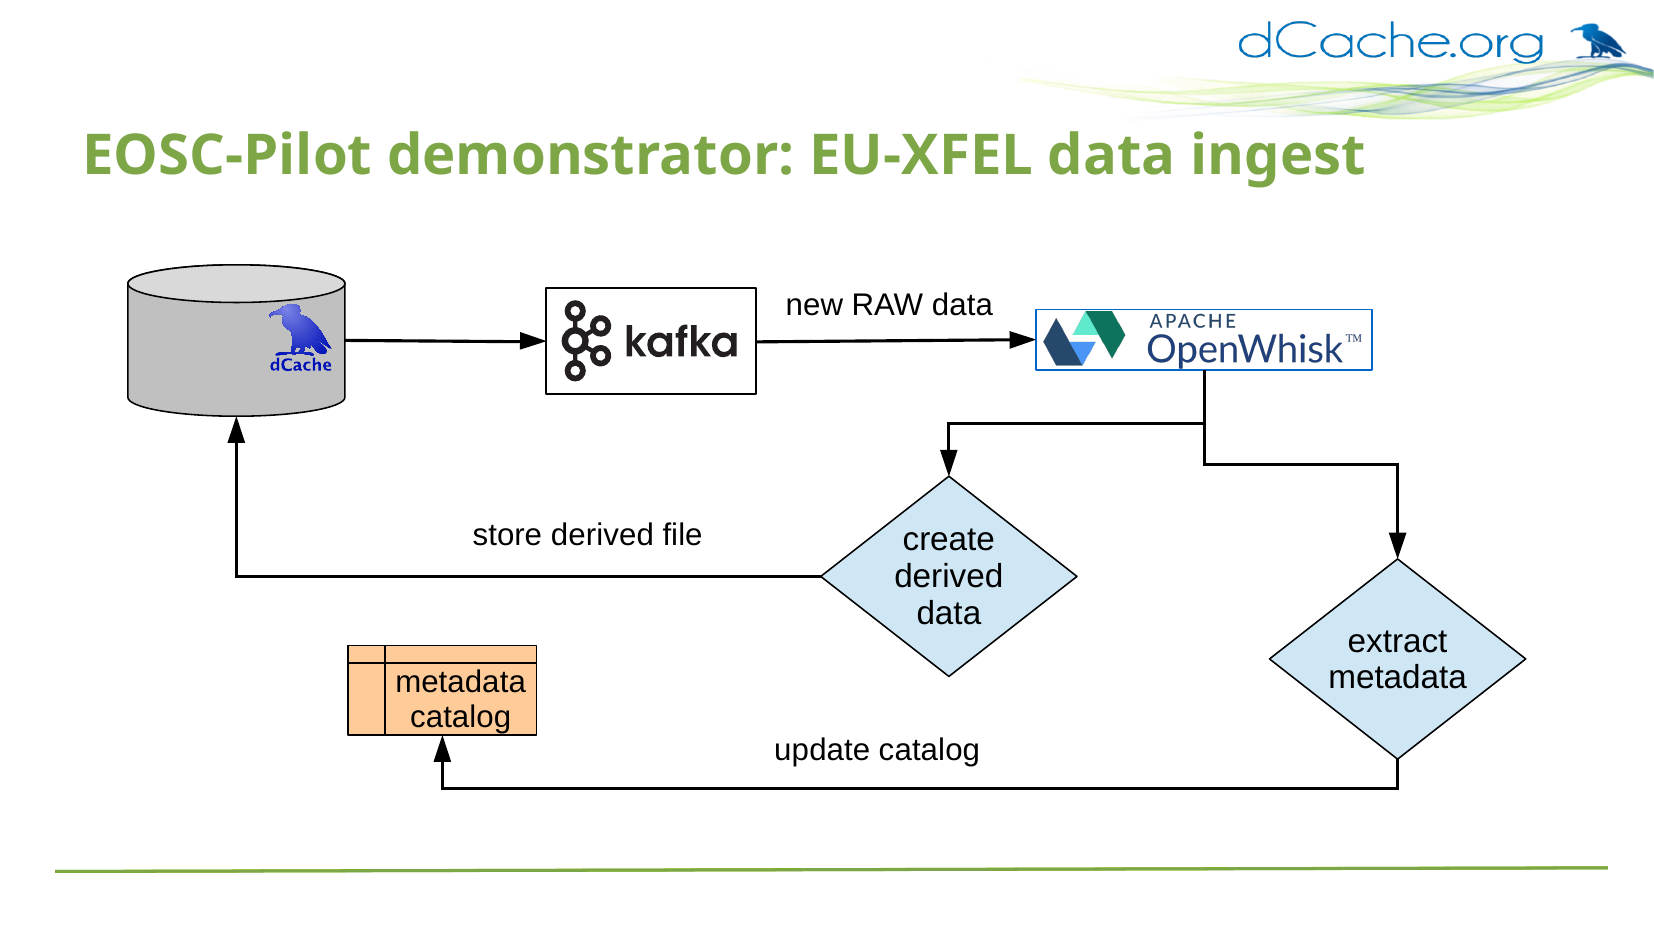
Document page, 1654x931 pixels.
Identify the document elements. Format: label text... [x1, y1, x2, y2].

picture [956, 12, 1654, 127]
title EOSC-Pilot demonstrator: EU-XFEL data ingest [82, 116, 1605, 189]
picture [127, 260, 1527, 791]
